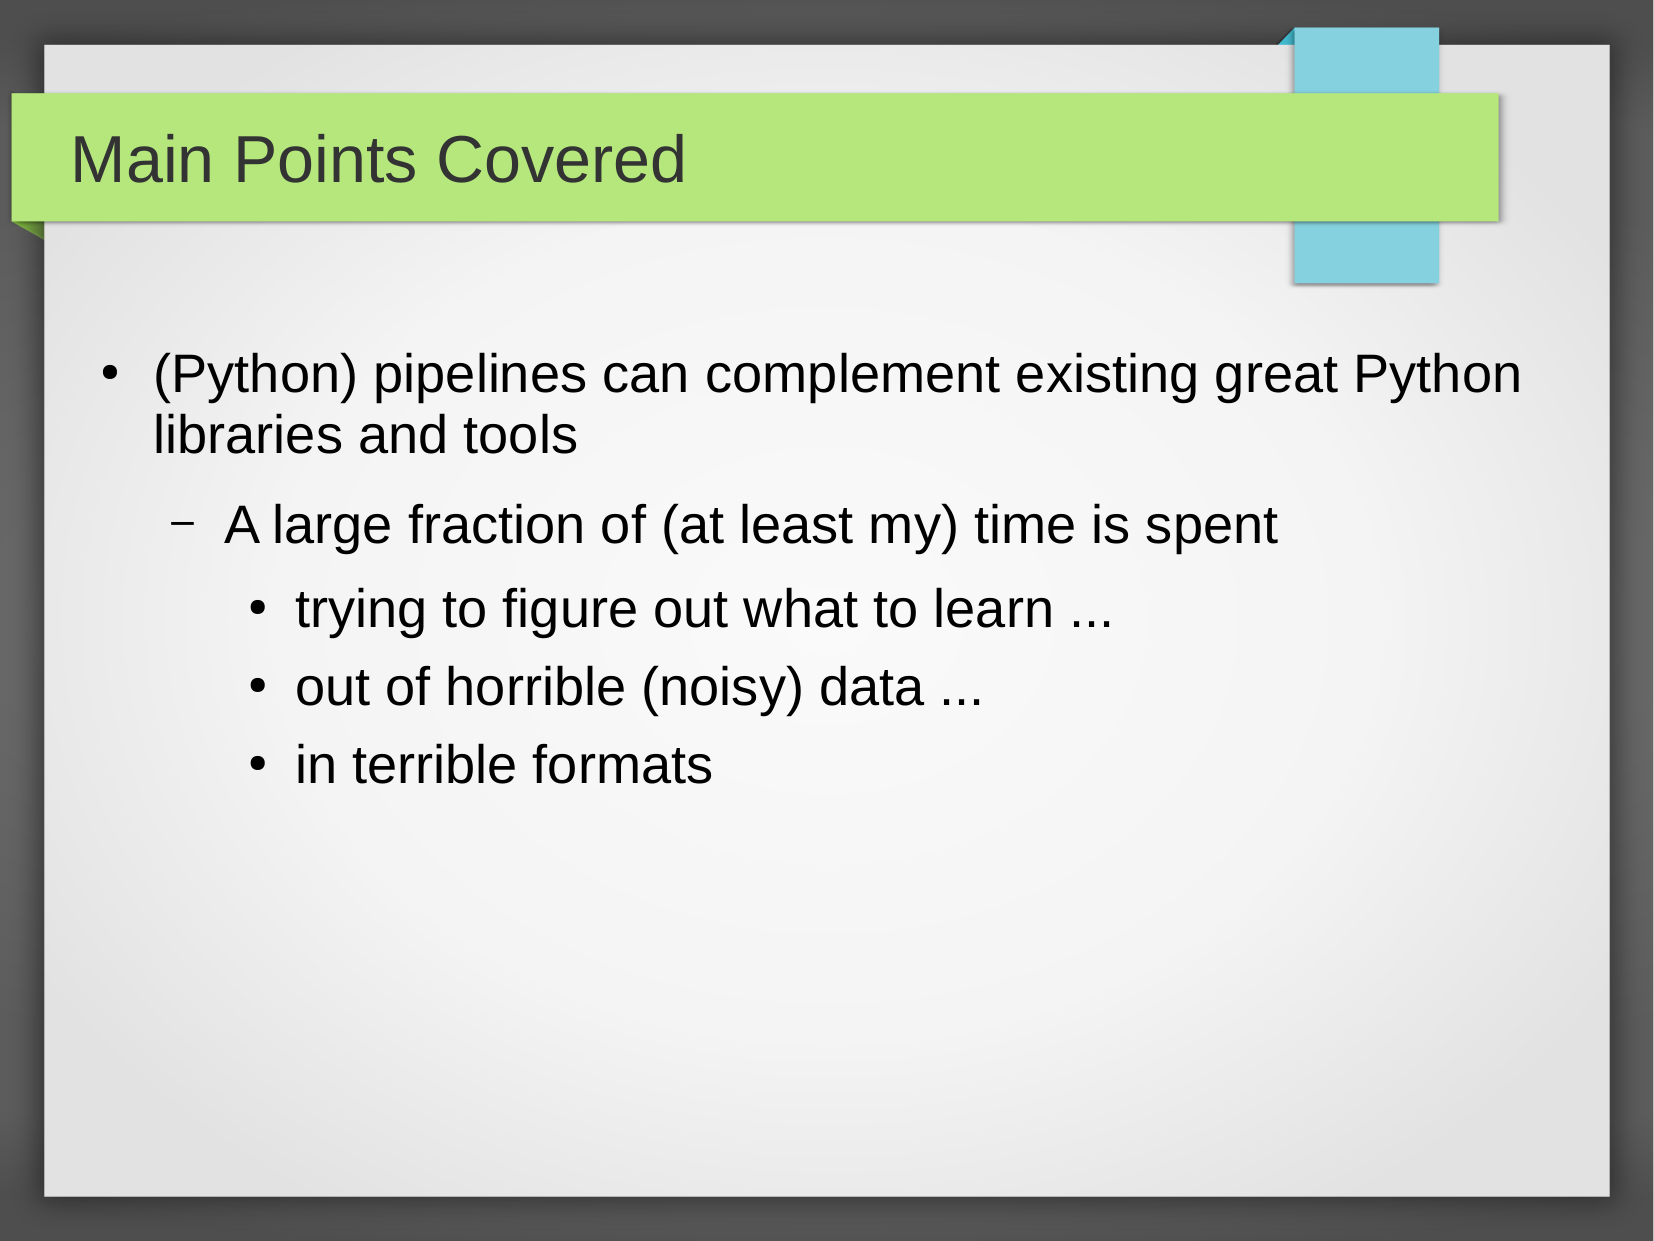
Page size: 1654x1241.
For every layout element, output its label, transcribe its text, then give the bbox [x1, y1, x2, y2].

picture [0, 0, 1654, 1241]
title Main Points Covered [70, 106, 1229, 213]
list (Python) pipelines can complement existing great Python libraries and tools A large fraction of (at least my) time is spent trying to figure out what to learn ... out of horrible (noisy) data ... in terrible formats [82, 343, 1591, 1063]
